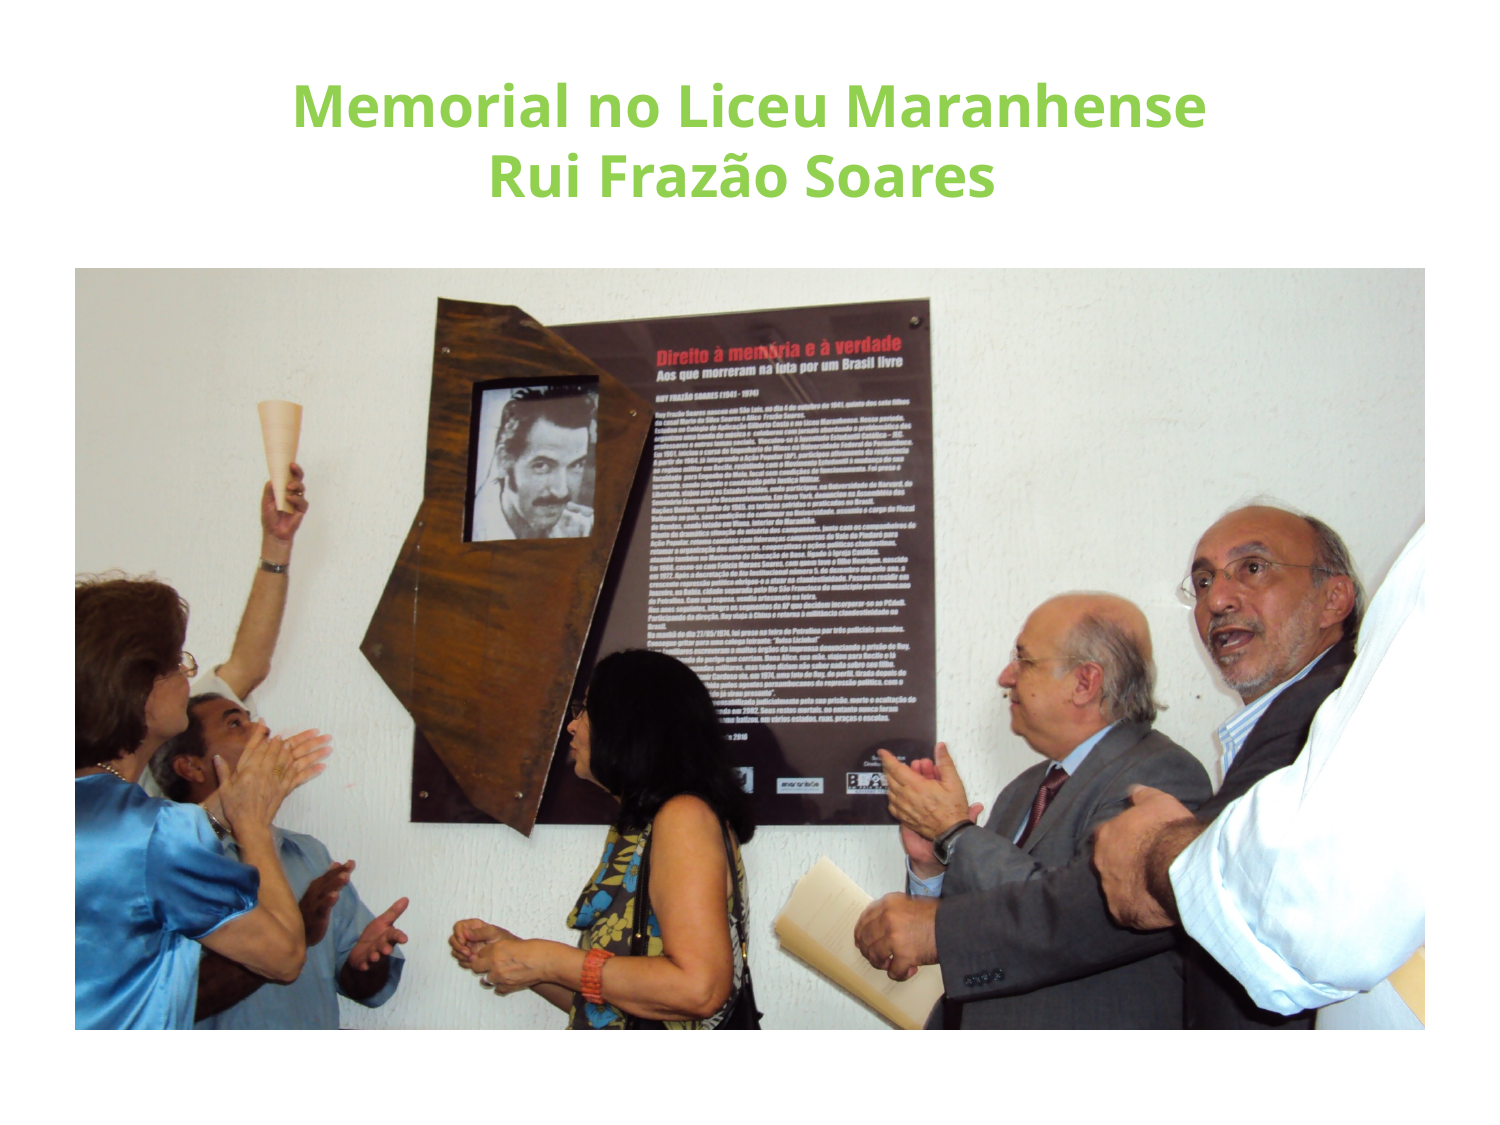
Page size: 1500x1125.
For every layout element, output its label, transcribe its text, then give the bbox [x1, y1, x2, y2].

title Memorial no Liceu Maranhense Rui Frazão Soares [75, 45, 1425, 233]
picture [75, 268, 1425, 1030]
